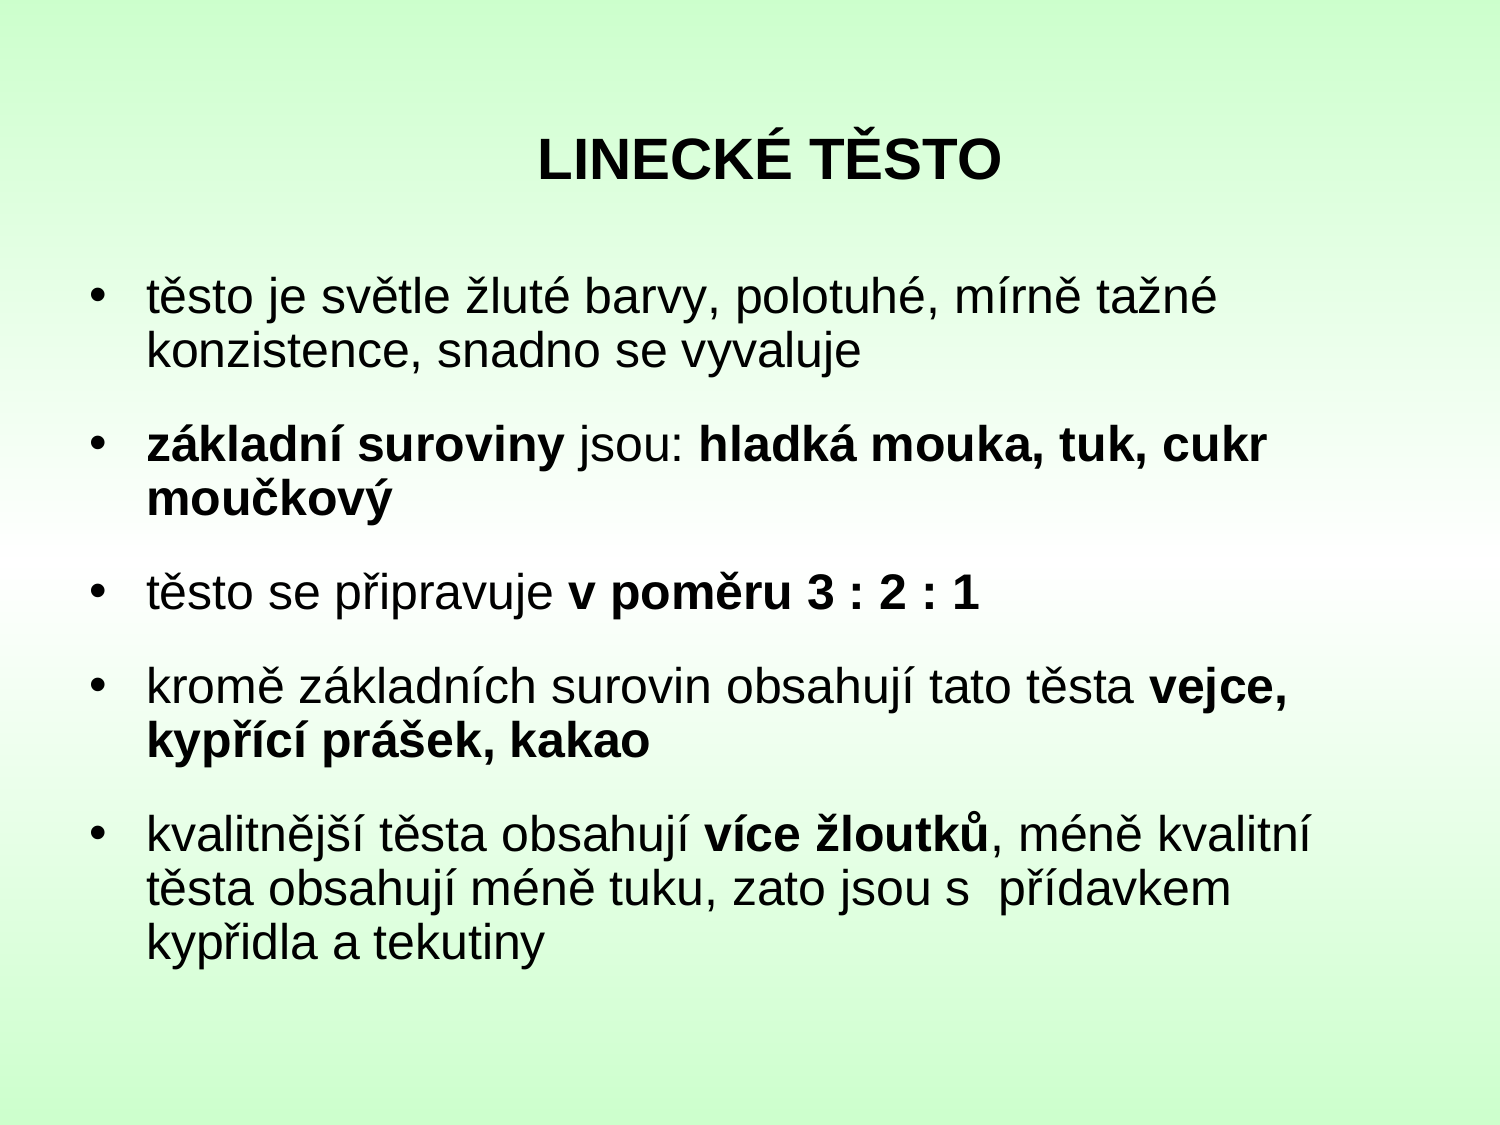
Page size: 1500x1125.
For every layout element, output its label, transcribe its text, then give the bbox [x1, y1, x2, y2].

title LINECKÉ TĚSTO [112, 75, 1413, 238]
list těsto je světle žluté barvy, polotuhé, mírně tažné konzistence, snadno se vyvaluje základní suroviny jsou: hladká mouka, tuk, cukr moučkový těsto se připravuje v poměru 3 : 2 : 1 kromě základních surovin obsahují tato těsta vejce, kypřící prášek, kakao kvalitnější těsta obsahují více žloutků, méně kvalitní těsta obsahují méně tuku, zato jsou s přídavkem kypřidla a tekutiny [75, 262, 1426, 1006]
